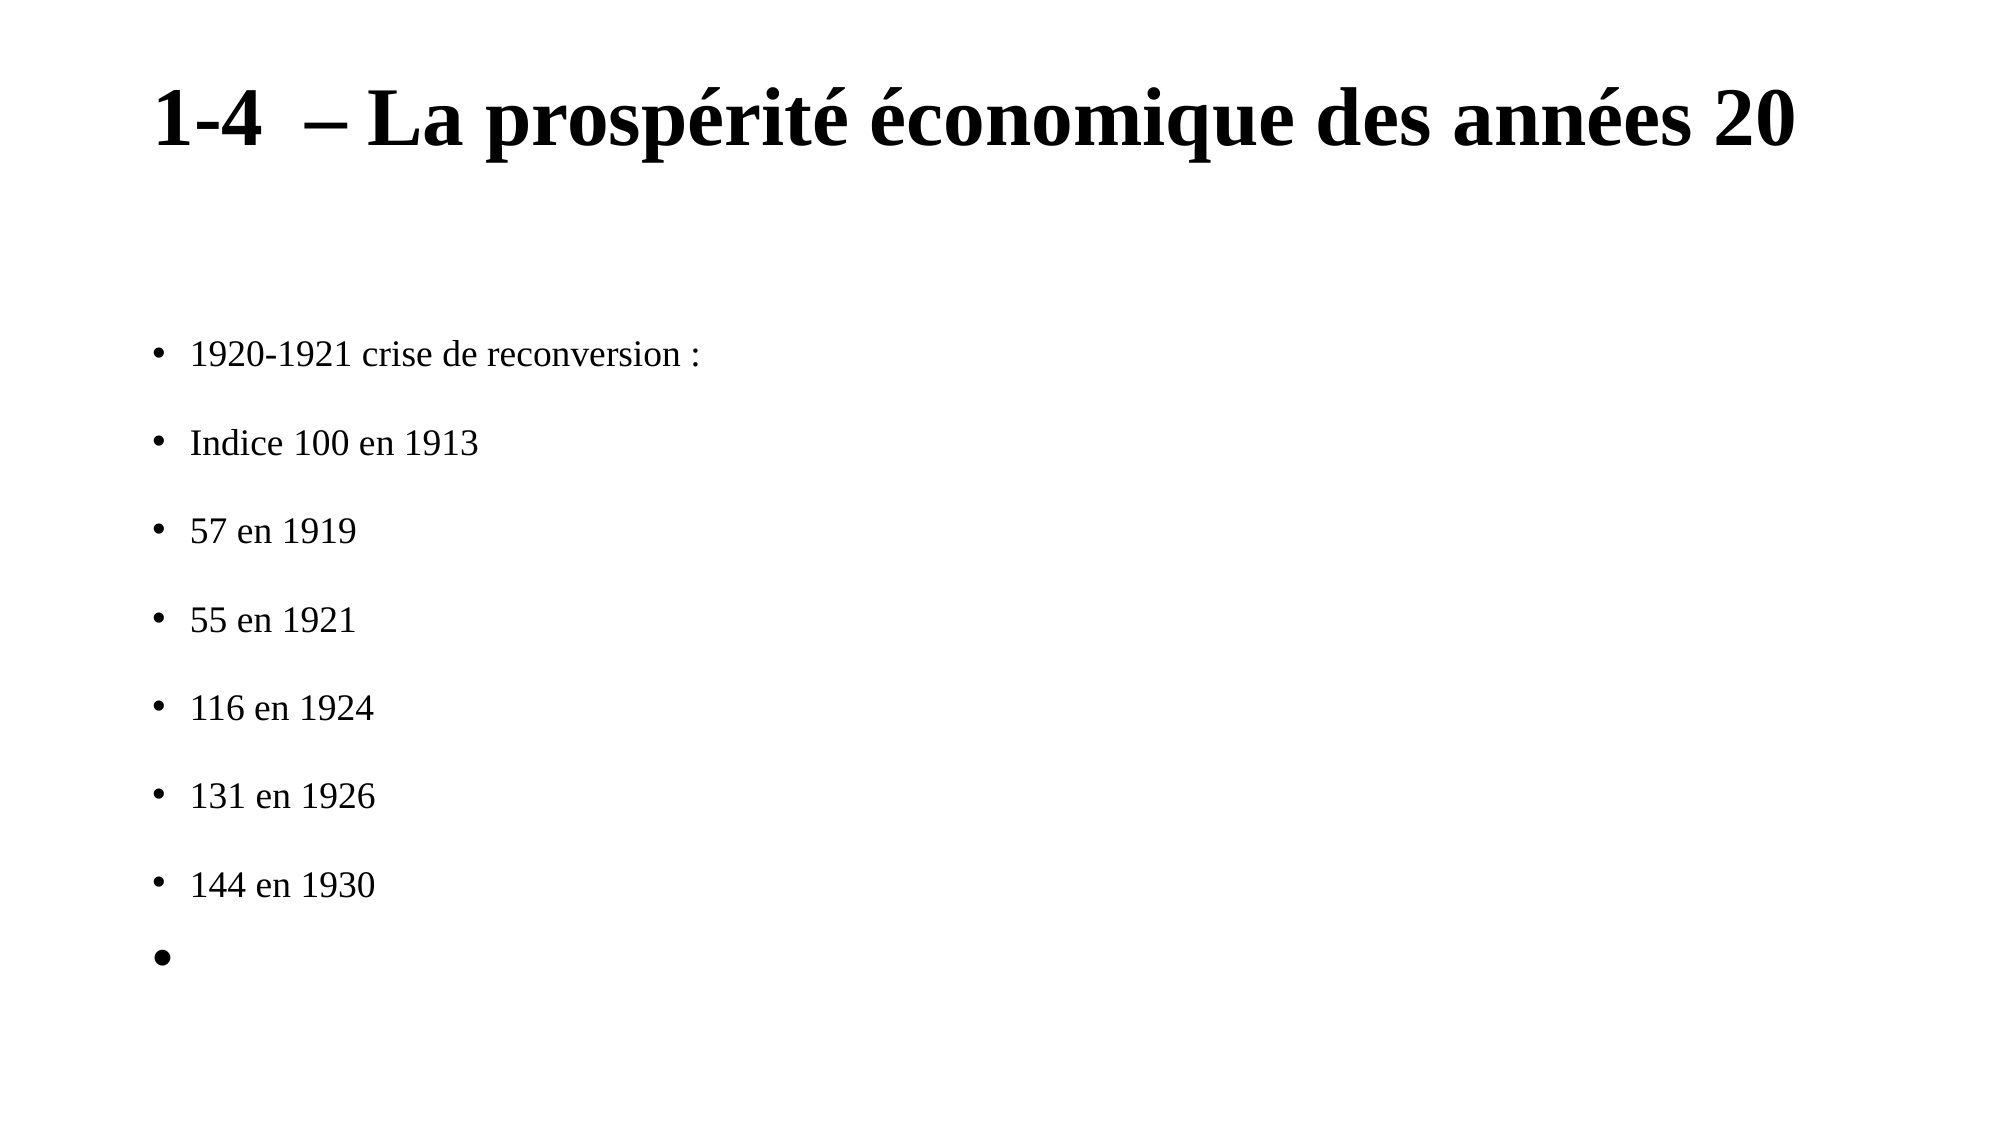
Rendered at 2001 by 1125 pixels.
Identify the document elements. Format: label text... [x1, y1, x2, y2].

title 1-4 – La prospérité économique des années 20 [137, 59, 1863, 278]
list 1920-1921 crise de reconversion : Indice 100 en 1913 57 en 1919 55 en 1921 116 en 1924 131 en 1926 144 en 1930 [137, 299, 1863, 1014]
